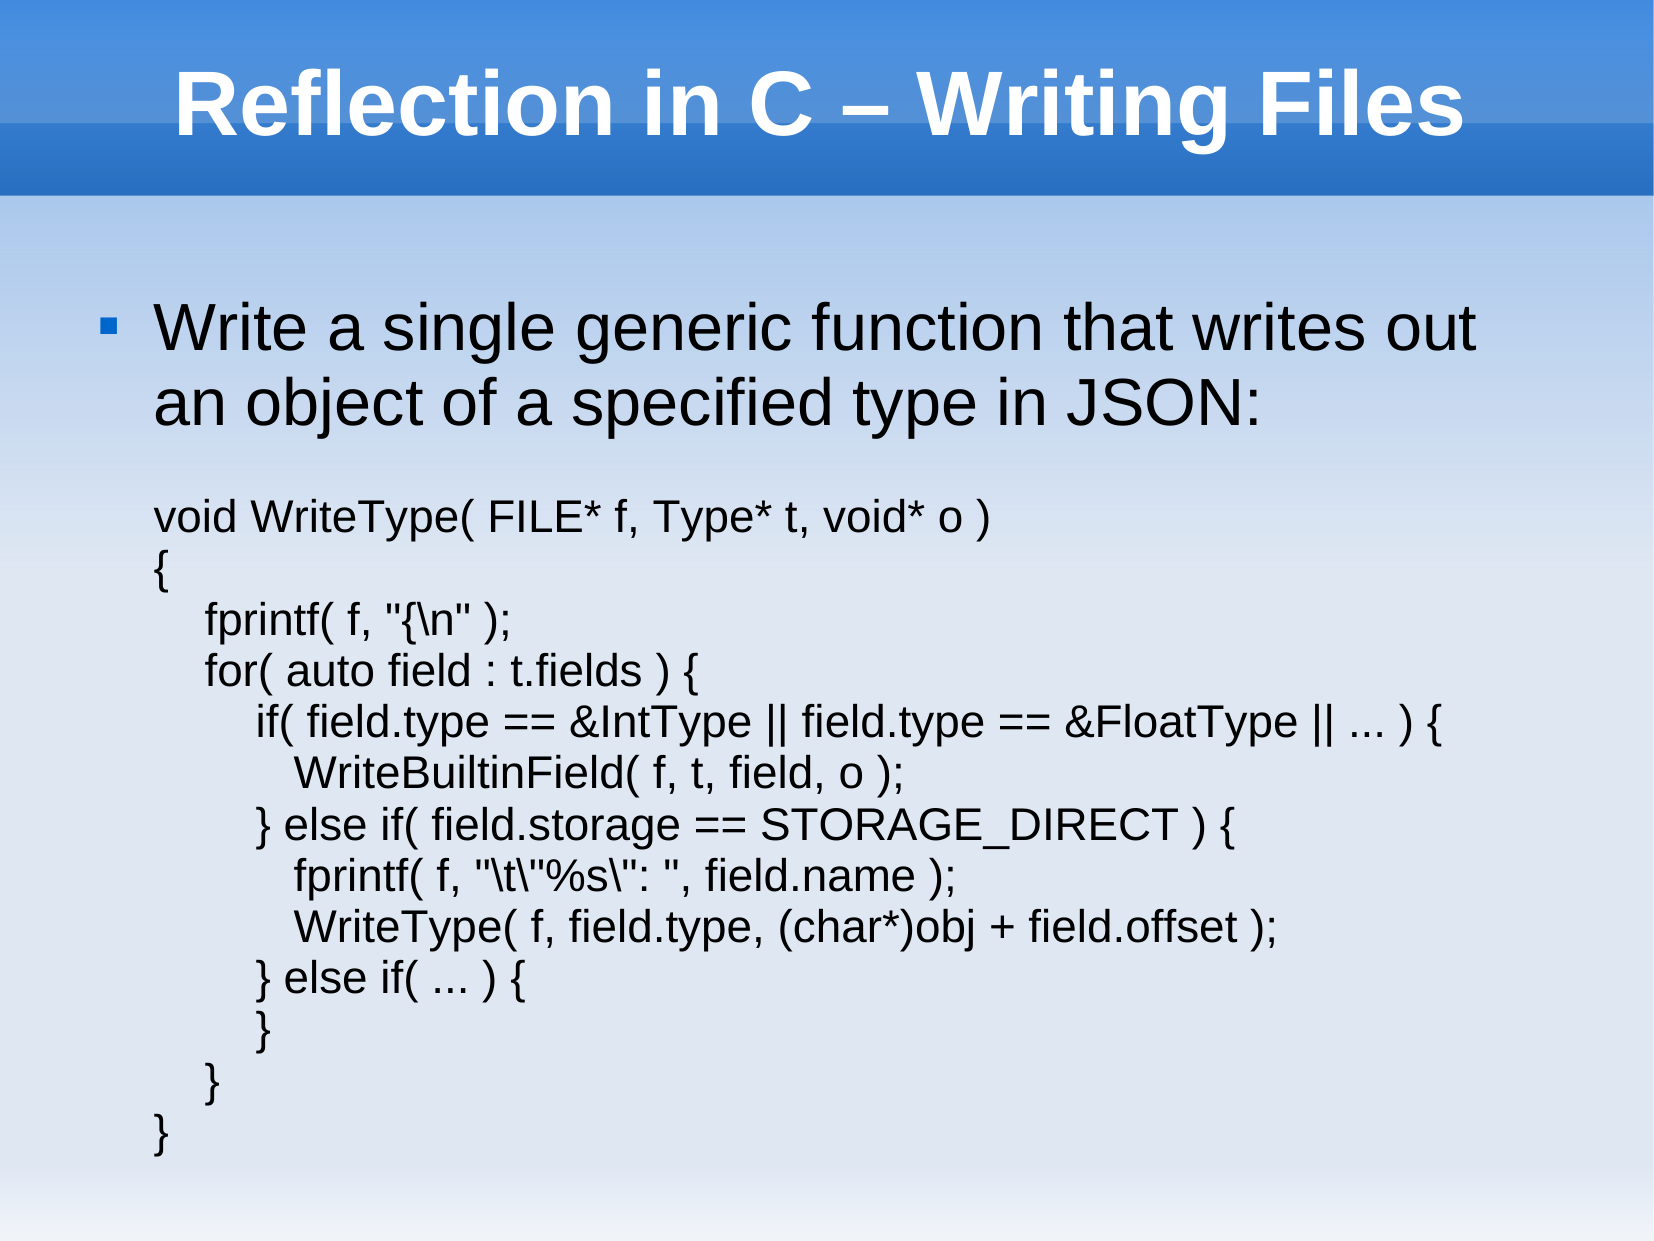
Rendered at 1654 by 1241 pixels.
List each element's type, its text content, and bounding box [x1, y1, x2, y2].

picture [0, 0, 1654, 1241]
title Reflection in C – Writing Files [76, 0, 1565, 208]
list Write a single generic function that writes out an object of a specified type in JSON: void WriteType( FILE* f, Type* t, void* o ) { fprintf( f, "{\n" ); for( auto field : t.fields ) { if( field.type == &IntType || field.type == &FloatType || ... ) { WriteBuiltinField( f, t, field, o ); } else if( field.storage == STORAGE_DIRECT ) { fprintf( f, "\t\"%s\": ", field.name ); WriteType( f, field.type, (char*)obj + field.offset ); } else if( ... ) { } } } [82, 290, 1571, 1158]
